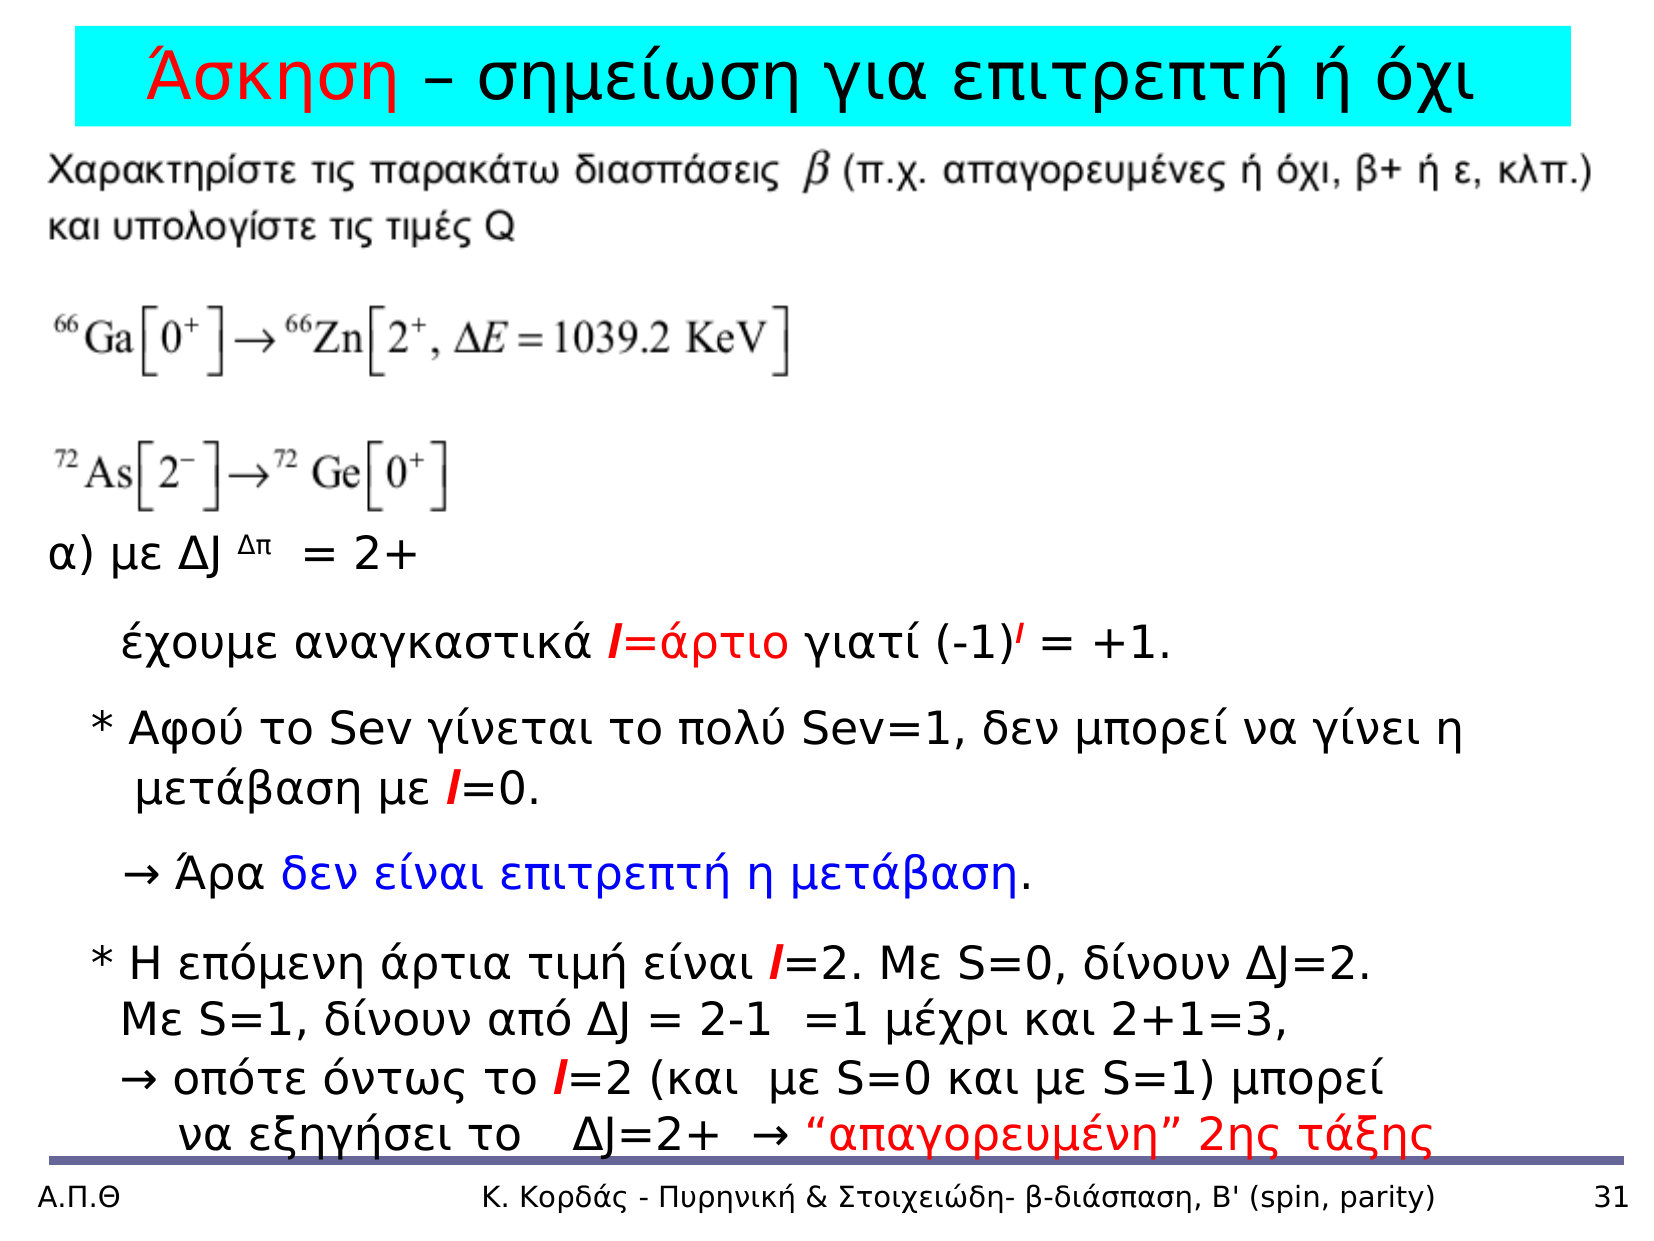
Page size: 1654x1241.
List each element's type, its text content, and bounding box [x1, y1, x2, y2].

list α) με ΔJ Δπ = 2+ έχουμε αναγκαστικά l=άρτιο γιατί (-1)l = +1. * Αφού το Sev γίνεται το πολύ Sev=1, δεν μπορεί να γίνει η μετάβαση με l=0. → Άρα δεν είναι επιτρεπτή η μετάβαση. * Η επόμενη άρτια τιμή είναι l=2. Με S=0, δίνουν ΔJ=2. Με S=1, δίνουν από ΔJ = 2-1 =1 μέχρι και 2+1=3, → οπότε όντως το l=2 (και με S=0 και με S=1) μπορεί να εξηγήσει το ΔJ=2+ → “απαγορευμένη” 2ης τάξης [47, 527, 1536, 1154]
picture [10, 135, 1611, 526]
title Άσκηση – σημείωση για επιτρεπτή ή όχι [75, 25, 1571, 127]
